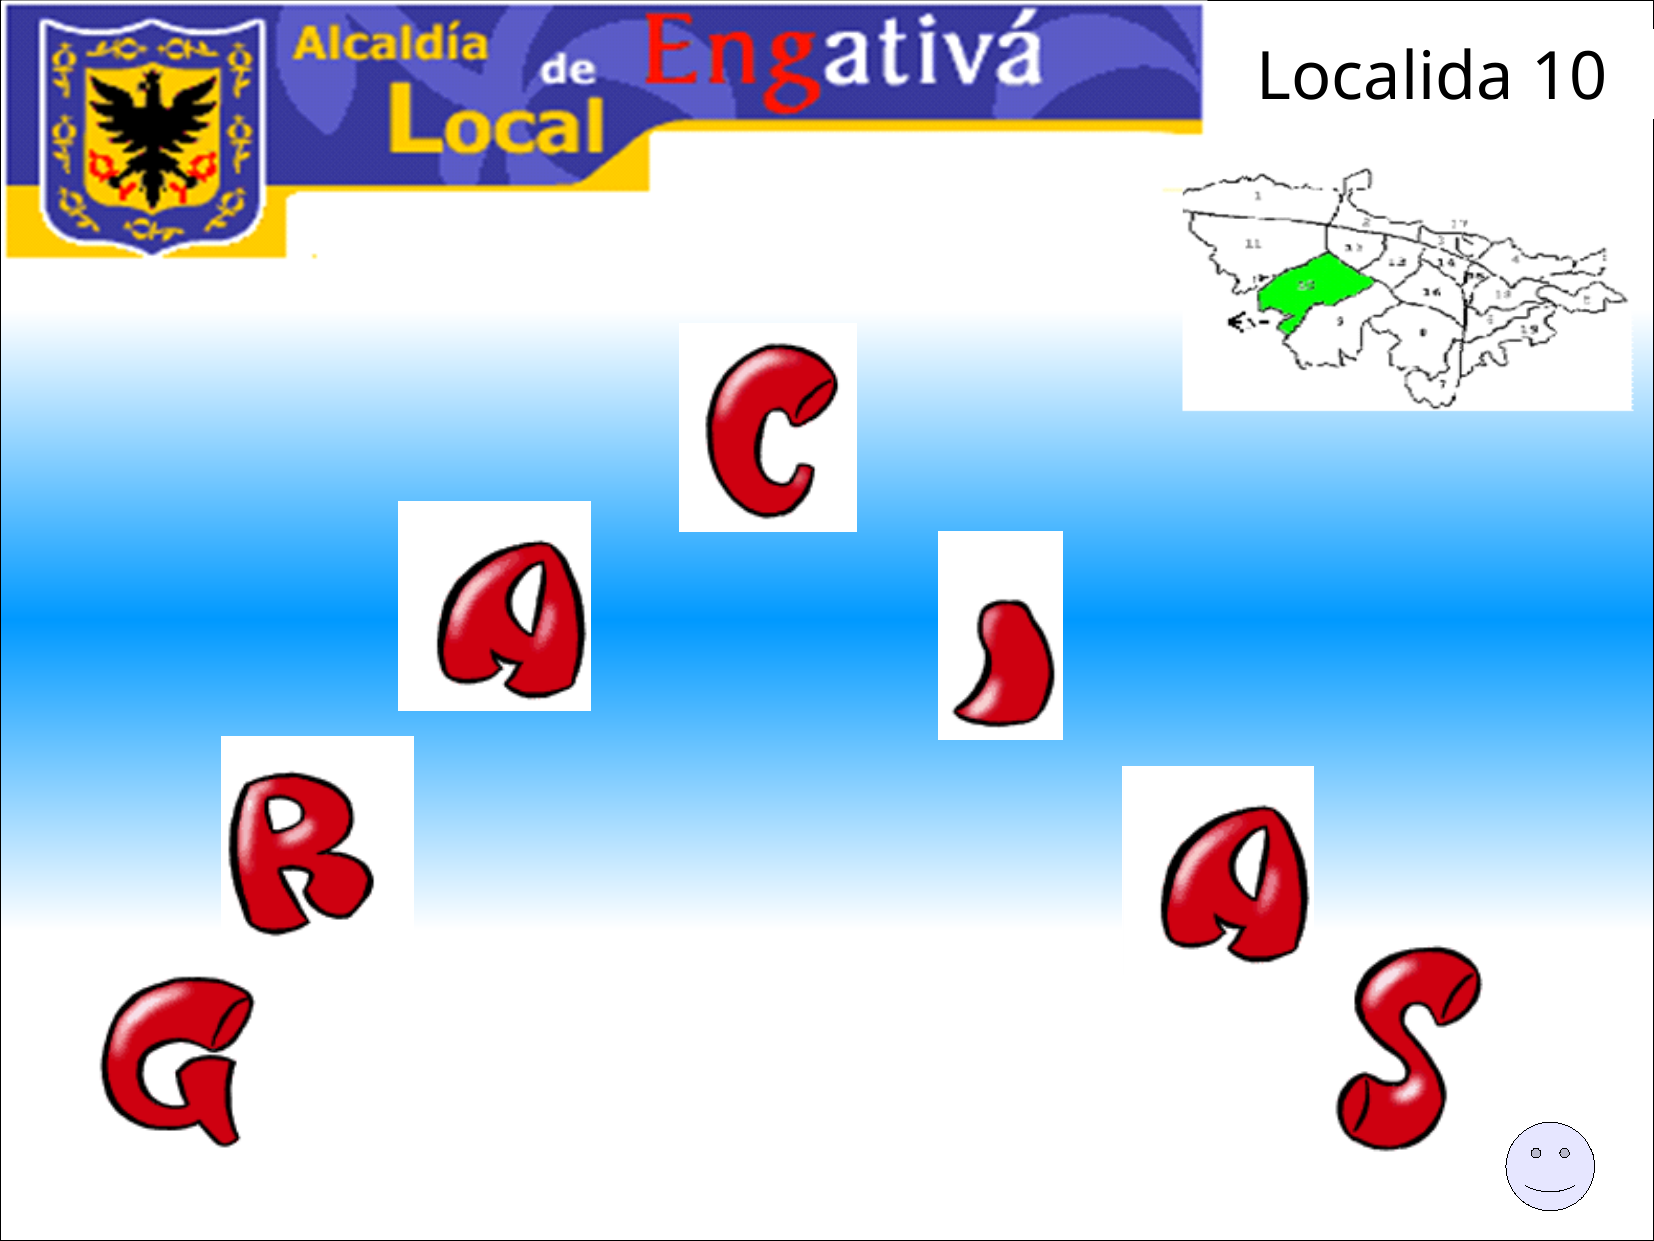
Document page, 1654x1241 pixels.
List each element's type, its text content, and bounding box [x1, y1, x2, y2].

picture [0, 0, 1636, 414]
text_box [1505, 1122, 1595, 1211]
picture [1328, 944, 1485, 1154]
picture [679, 323, 857, 532]
text_box Localida 10 [1210, 29, 1654, 119]
picture [88, 736, 414, 1154]
picture [1122, 766, 1314, 975]
picture [938, 531, 1063, 740]
picture [398, 501, 591, 711]
